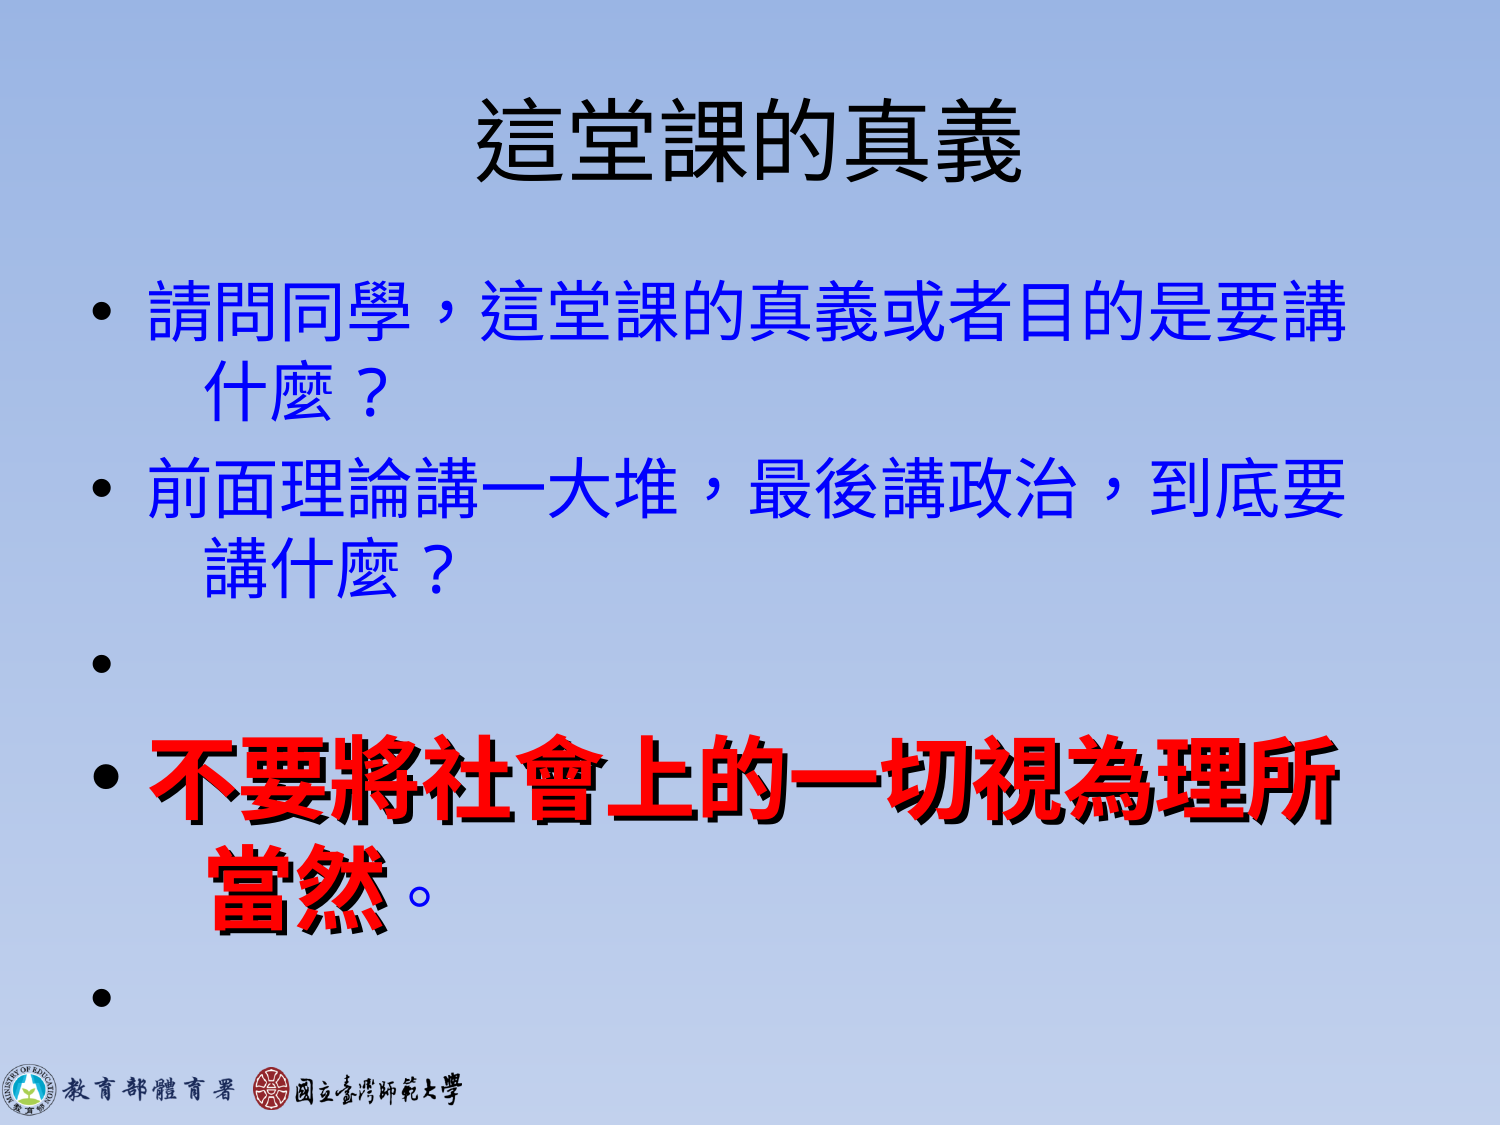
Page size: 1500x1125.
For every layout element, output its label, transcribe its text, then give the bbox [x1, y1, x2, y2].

list 請問同學，這堂課的真義或者目的是要講什麼? 前面理論講一大堆，最後講政治，到底要講什麼? 不要將社會上的一切視為理所當然。 [75, 262, 1426, 1005]
title 這堂課的真義 [75, 45, 1426, 233]
